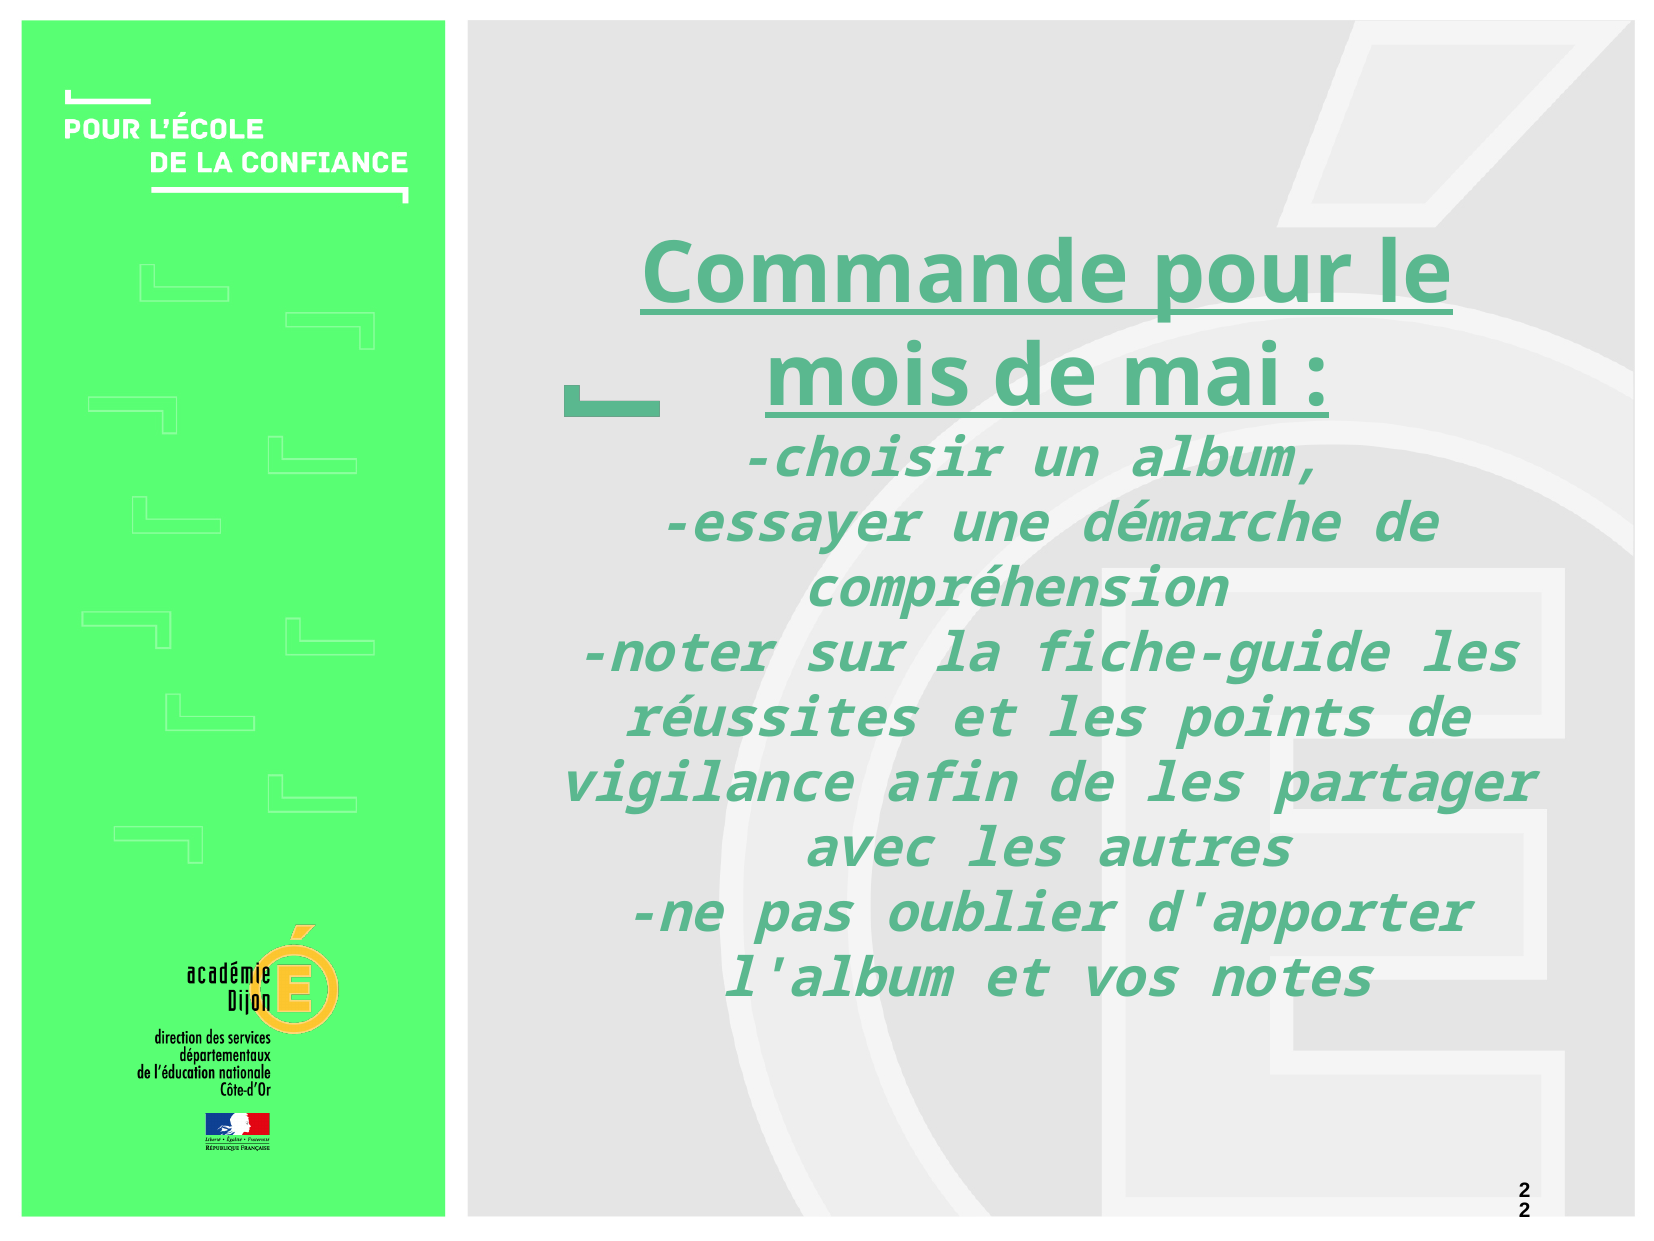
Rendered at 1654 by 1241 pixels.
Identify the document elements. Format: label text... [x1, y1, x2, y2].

text_box <numéro> [1491, 1155, 1556, 1222]
title Commande pour le mois de mai : -choisir un album, -essayer une démarche de compréhension -noter sur la fiche-guide les réussites et les points de vigilance afin de les partager avec les autres -ne pas oublier d'apporter l'album et vos notes [544, 52, 1556, 1172]
picture [0, 0, 1654, 1241]
